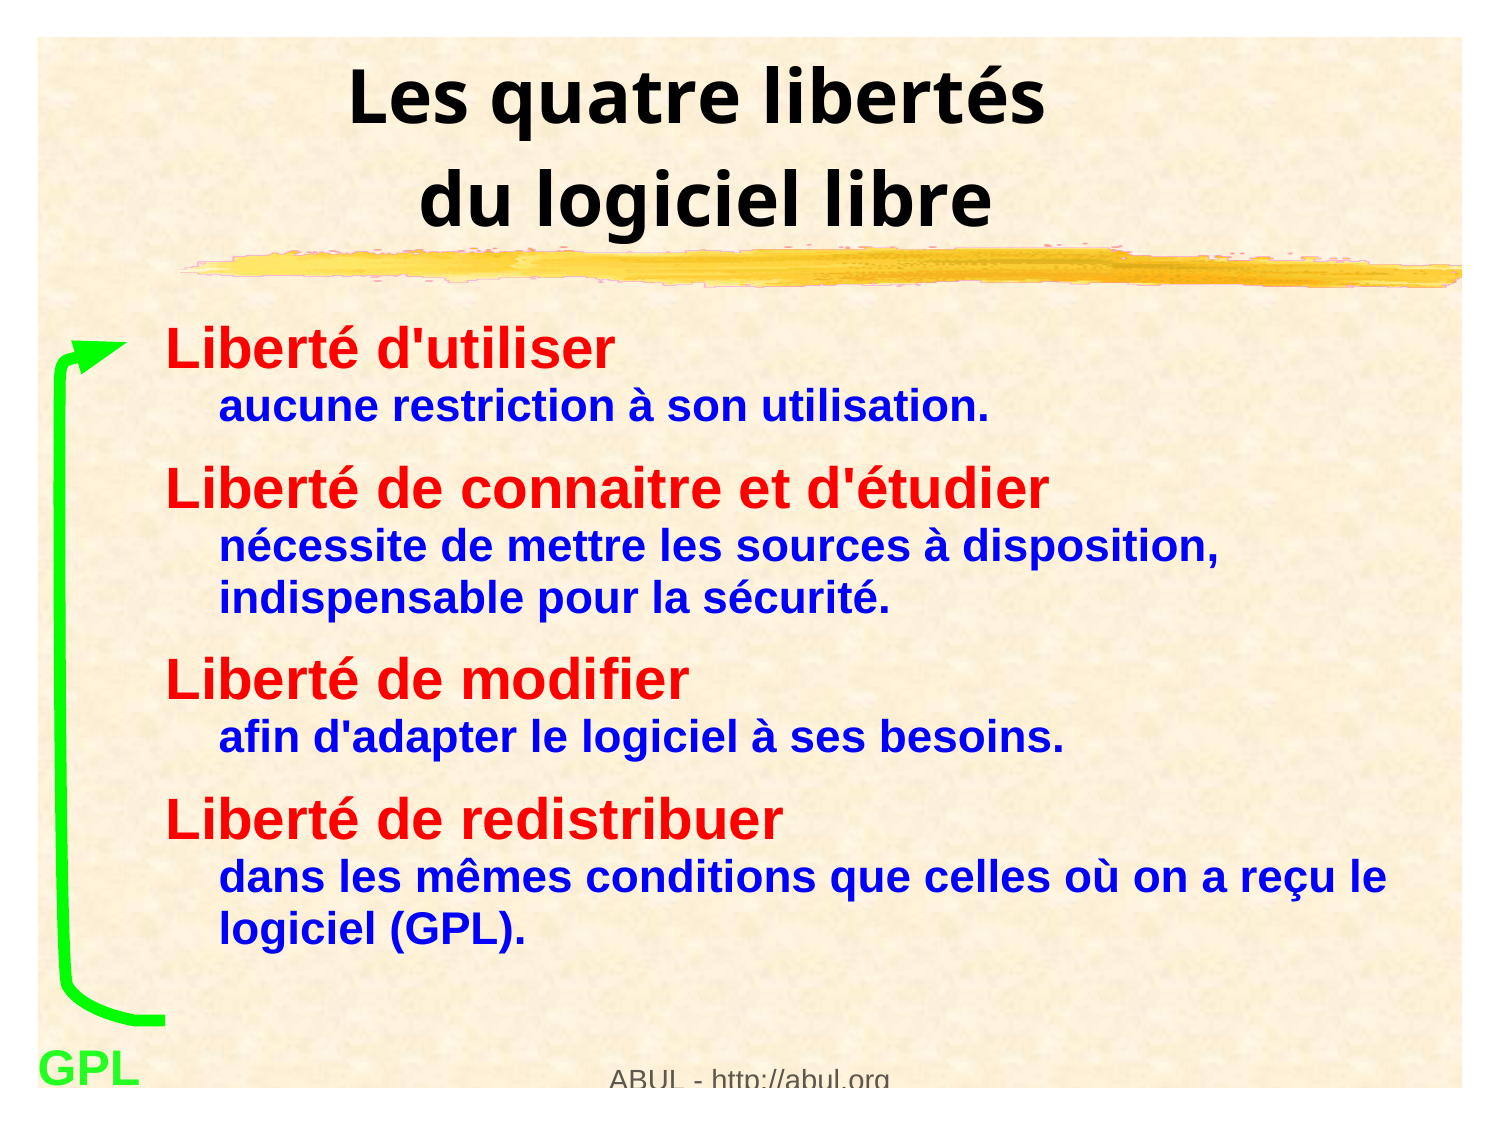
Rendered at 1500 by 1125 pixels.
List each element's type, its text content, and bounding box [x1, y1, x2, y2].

text_box GPL [37, 1039, 176, 1105]
title Les quatre libertés du logiciel libre [101, 39, 1312, 253]
picture [37, 37, 1463, 1088]
list Liberté d'utiliser aucune restriction à son utilisation. Liberté de connaitre et d'étudier nécessite de mettre les sources à disposition, indispensable pour la sécurité. Liberté de modifier afin d'adapter le logiciel à ses besoins. Liberté de redistribuer dans les mêmes conditions que celles où on a reçu le logiciel (GPL). [133, 307, 1408, 1107]
